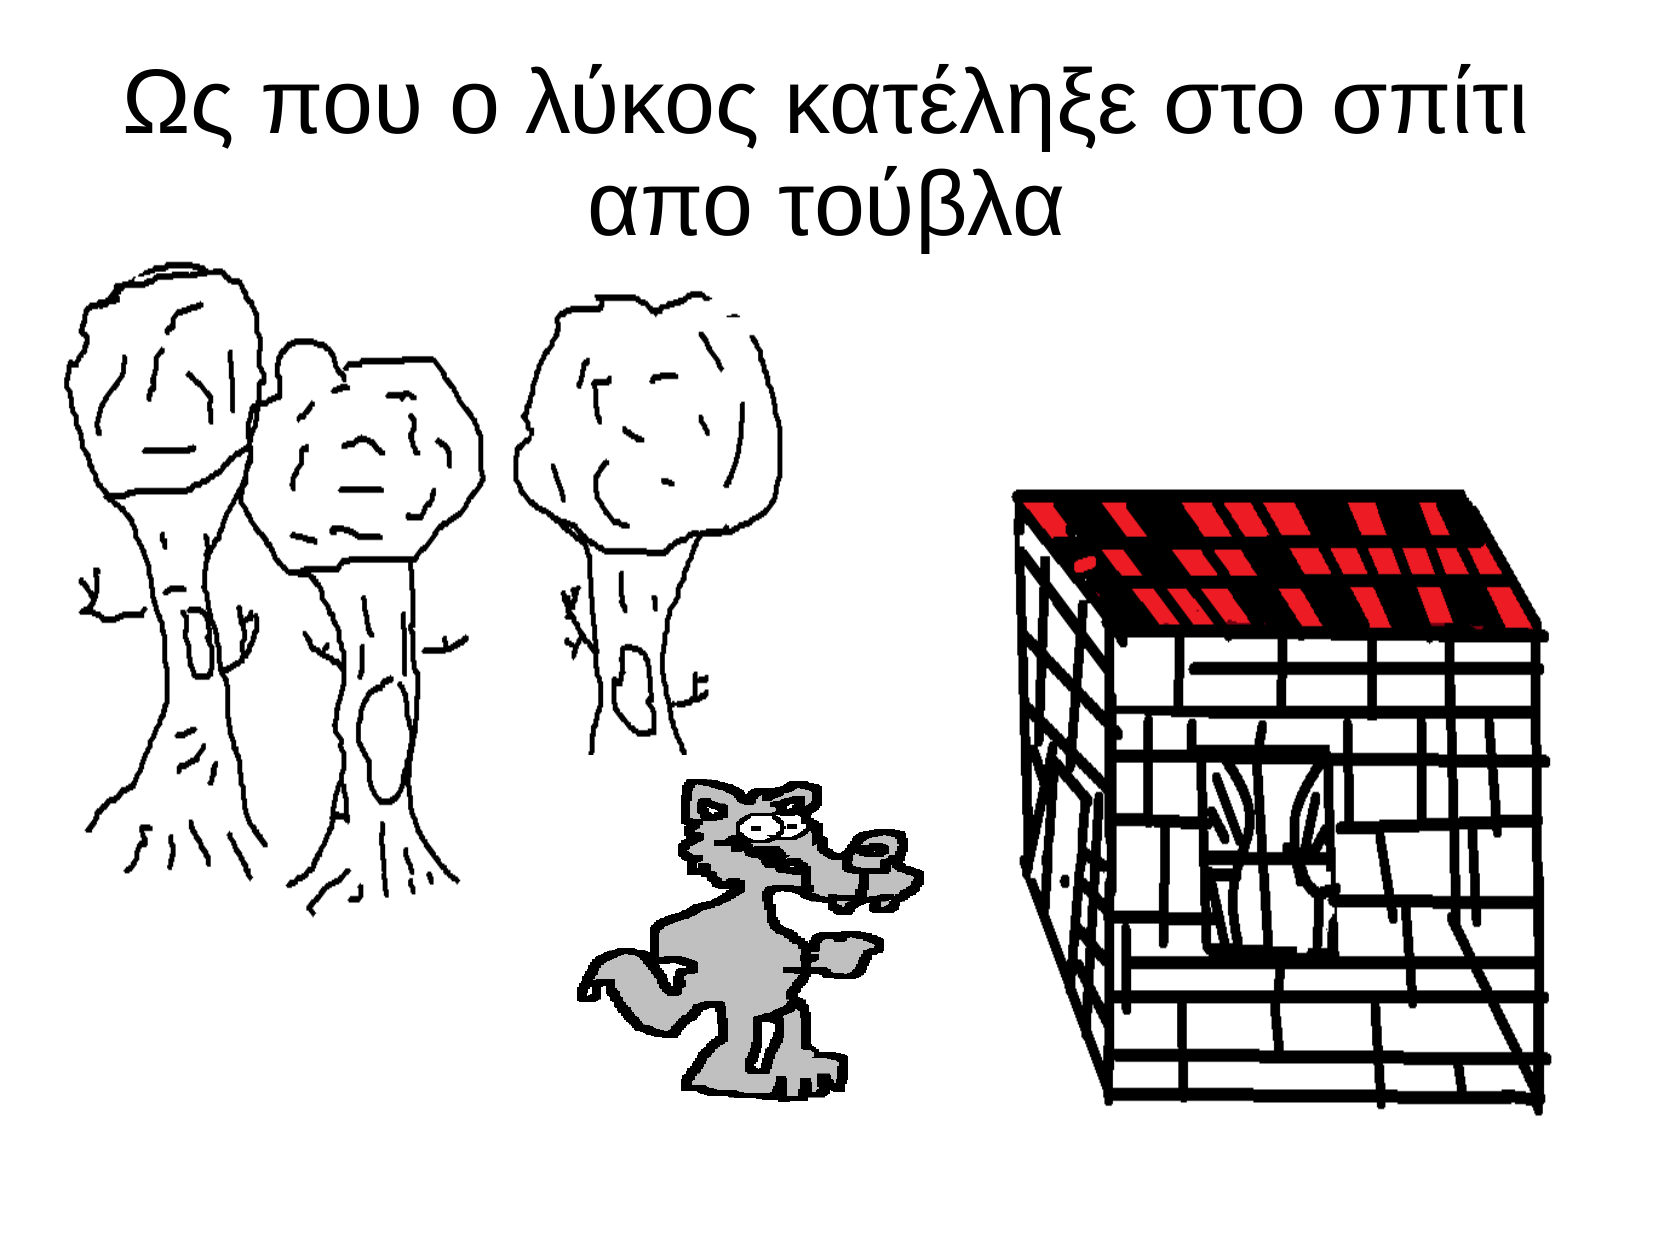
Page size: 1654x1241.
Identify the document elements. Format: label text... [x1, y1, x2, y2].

title Ως που ο λύκος κατέληξε στο σπίτι απο τούβλα [82, 49, 1571, 257]
picture [11, 259, 1654, 1241]
